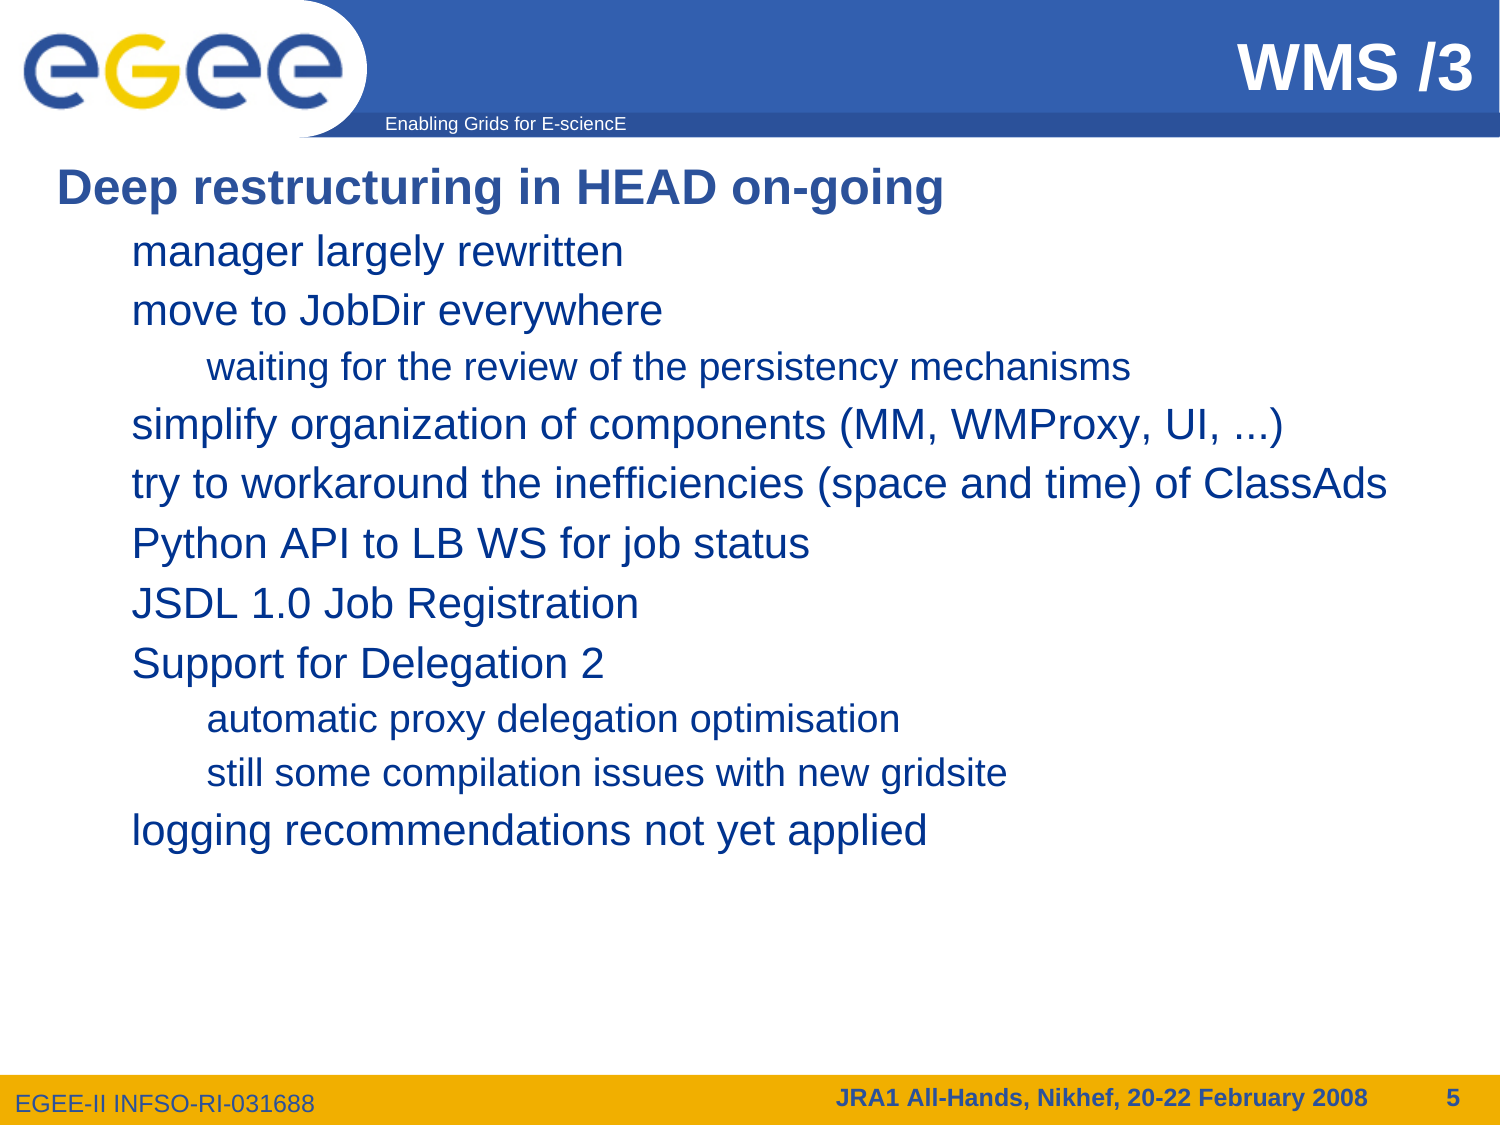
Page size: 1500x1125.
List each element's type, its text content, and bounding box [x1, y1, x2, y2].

list Deep restructuring in HEAD on-going manager largely rewritten move to JobDir everywhere waiting for the review of the persistency mechanisms simplify organization of components (MM, WMProxy, UI, ...) try to workaround the inefficiencies (space and time) of ClassAds Python API to LB WS for job status JSDL 1.0 Job Registration Support for Delegation 2 automatic proxy delegation optimisation still some compilation issues with new gridsite logging recommendations not yet applied [56, 159, 1466, 1049]
picture [18, 30, 349, 112]
title WMS /3 [369, 0, 1475, 148]
